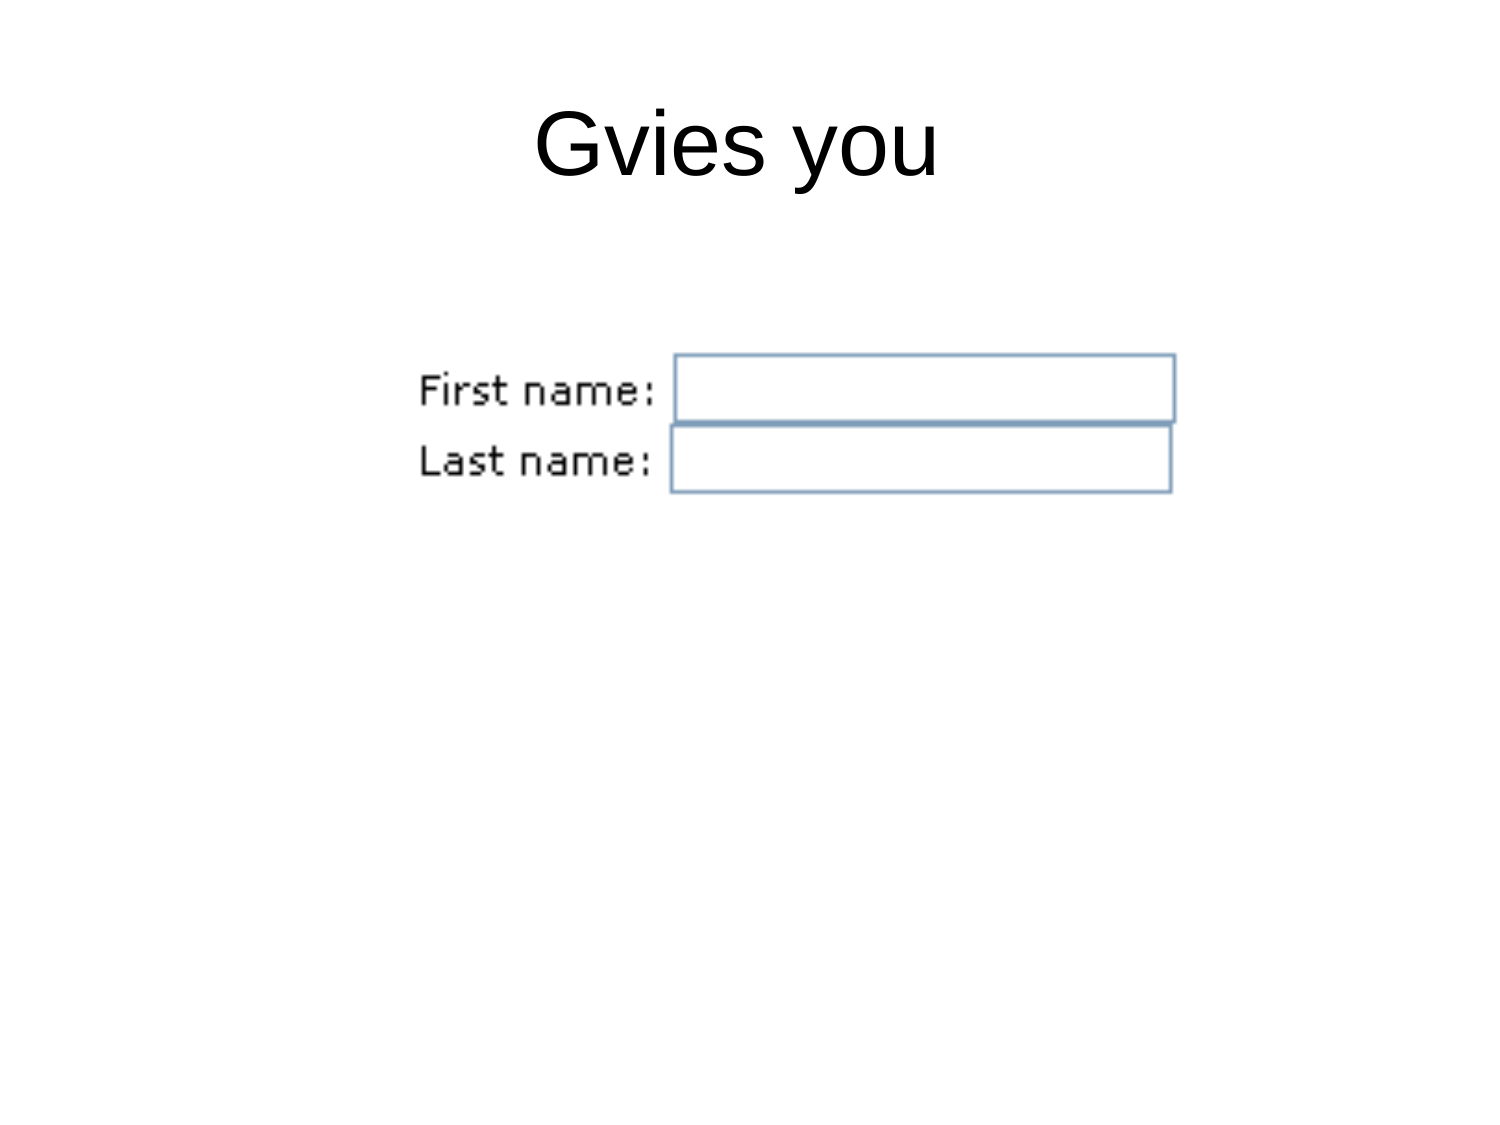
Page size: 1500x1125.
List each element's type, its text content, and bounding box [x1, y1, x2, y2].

picture [123, 314, 1270, 538]
title Gvies you [75, 45, 1426, 233]
